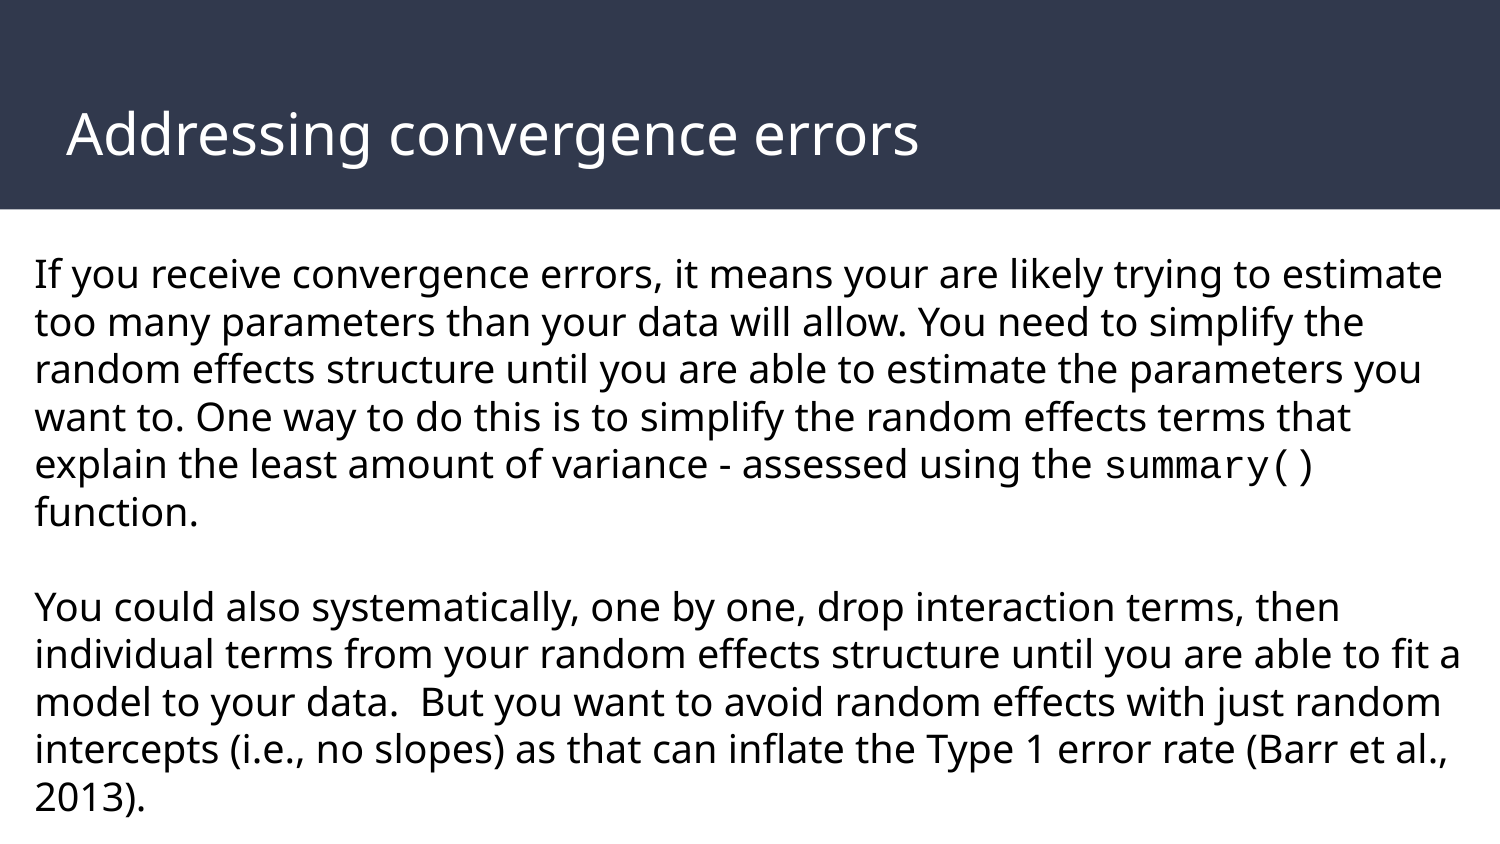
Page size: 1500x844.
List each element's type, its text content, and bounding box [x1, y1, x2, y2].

title Addressing convergence errors [51, 82, 1449, 185]
text_box If you receive convergence errors, it means your are likely trying to estimate too many parameters than your data will allow. You need to simplify the random effects structure until you are able to estimate the parameters you want to. One way to do this is to simplify the random effects terms that explain the least amount of variance - assessed using the summary() function. You could also systematically, one by one, drop interaction terms, then individual terms from your random effects structure until you are able to fit a model to your data. But you want to avoid random effects with just random intercepts (i.e., no slopes) as that can inflate the Type 1 error rate (Barr et al., 2013). [19, 234, 1483, 792]
